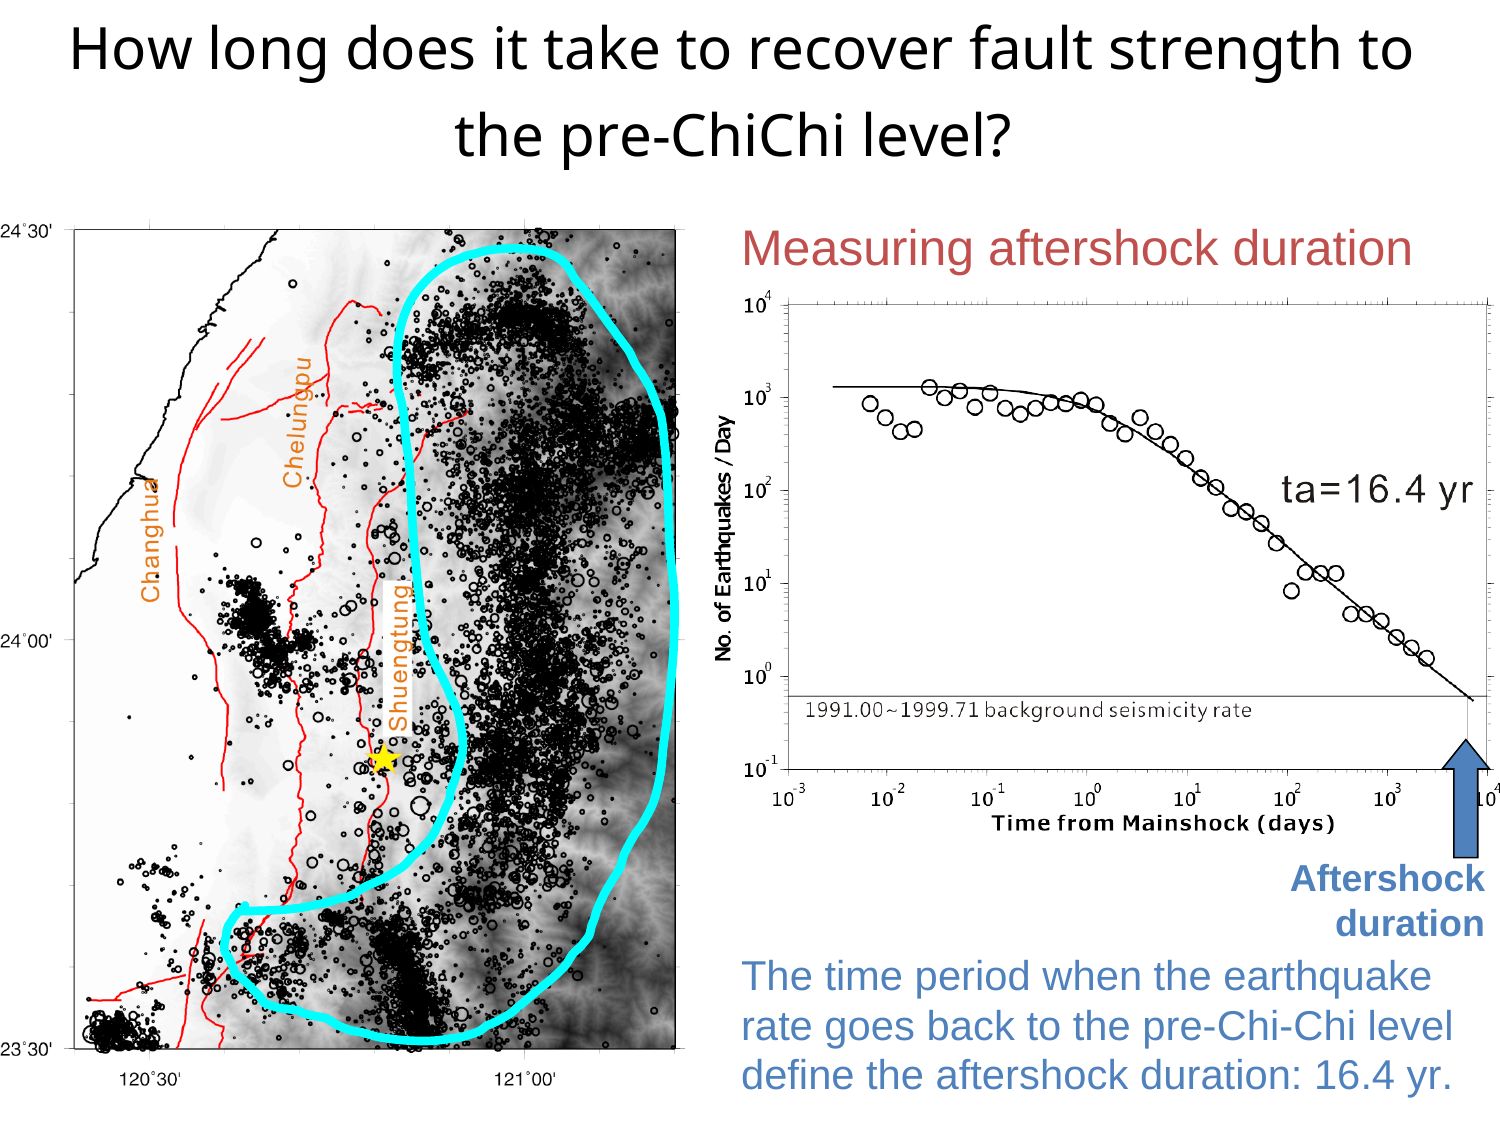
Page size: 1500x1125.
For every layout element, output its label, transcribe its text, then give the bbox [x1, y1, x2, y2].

text_box The time period when the earthquake rate goes back to the pre-Chi-Chi level define the aftershock duration: 16.4 yr. [726, 940, 1477, 1107]
picture [0, 219, 685, 1086]
text_box Aftershock duration [1269, 846, 1500, 952]
title How long does it take to recover fault strength to the pre-ChiChi level? [29, 45, 1455, 138]
text_box Measuring aftershock duration [726, 207, 1449, 284]
text_box [1442, 739, 1490, 846]
picture [714, 290, 1500, 834]
